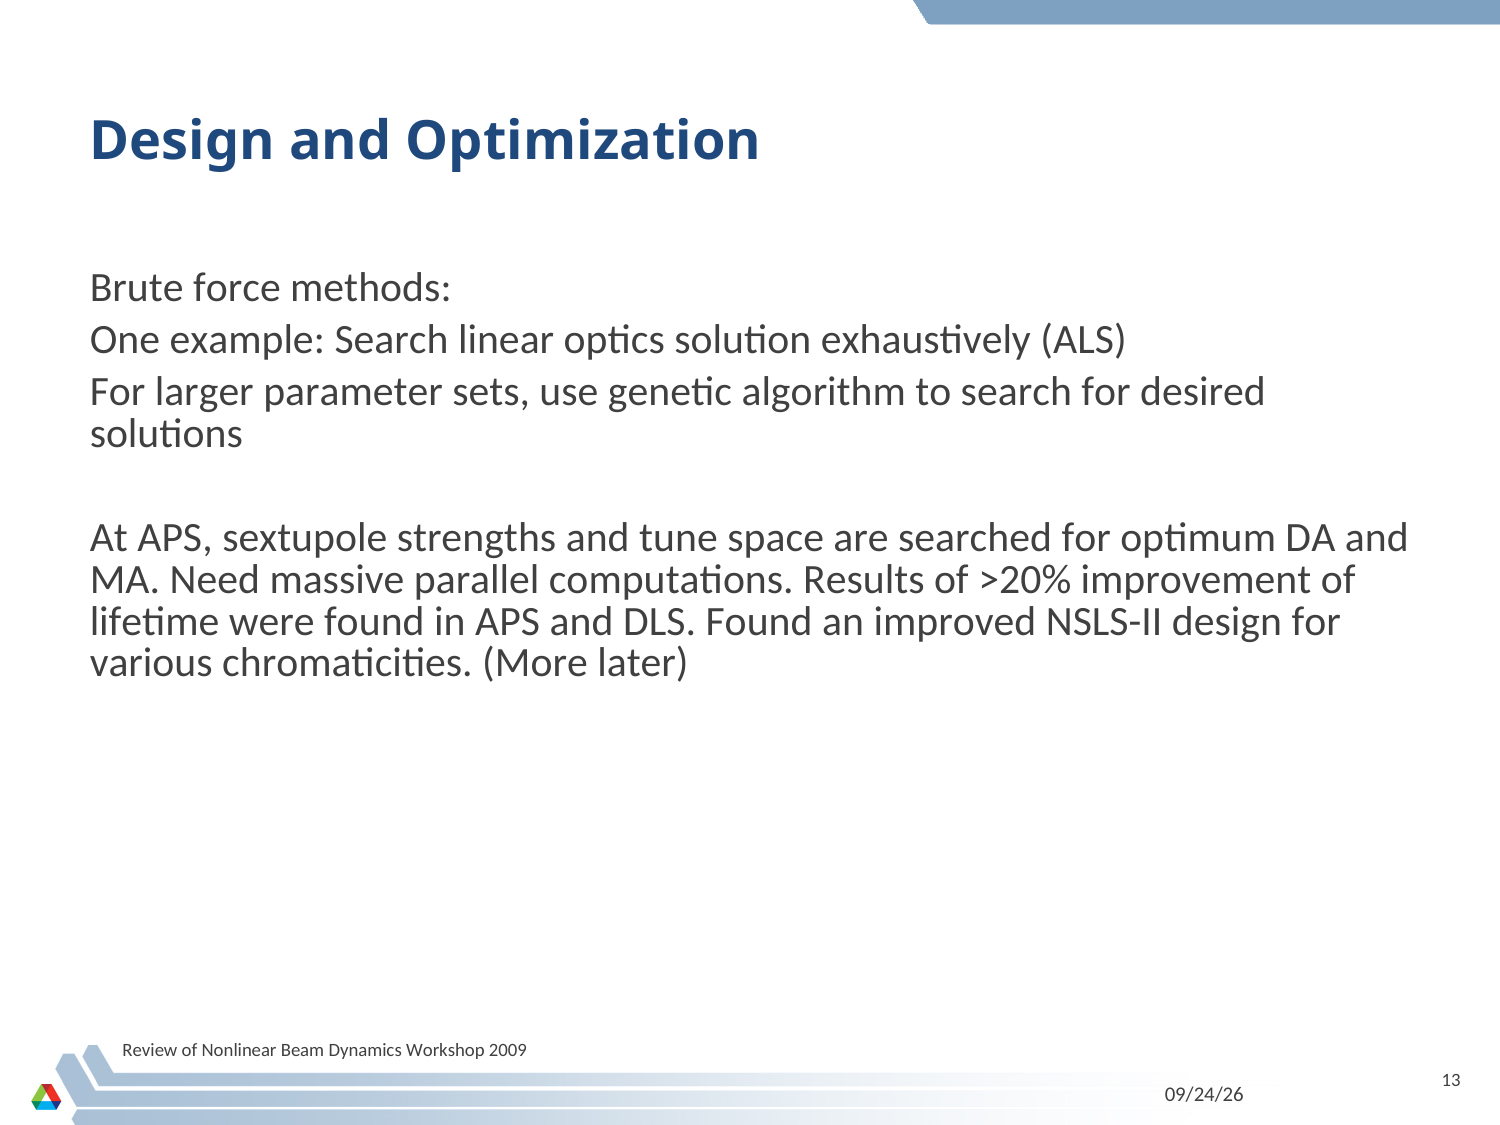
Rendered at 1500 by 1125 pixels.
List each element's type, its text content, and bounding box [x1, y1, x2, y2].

picture [0, 0, 1500, 26]
title Design and Optimization [75, 44, 1426, 233]
picture [0, 1037, 1500, 1125]
list Brute force methods: One example: Search linear optics solution exhaustively (ALS) For larger parameter sets, use genetic algorithm to search for desired solutions At APS, sextupole strengths and tune space are searched for optimum DA and MA. Need massive parallel computations. Results of >20% improvement of lifetime were found in APS and DLS. Found an improved NSLS-II design for various chromaticities. (More later) [75, 262, 1426, 1040]
